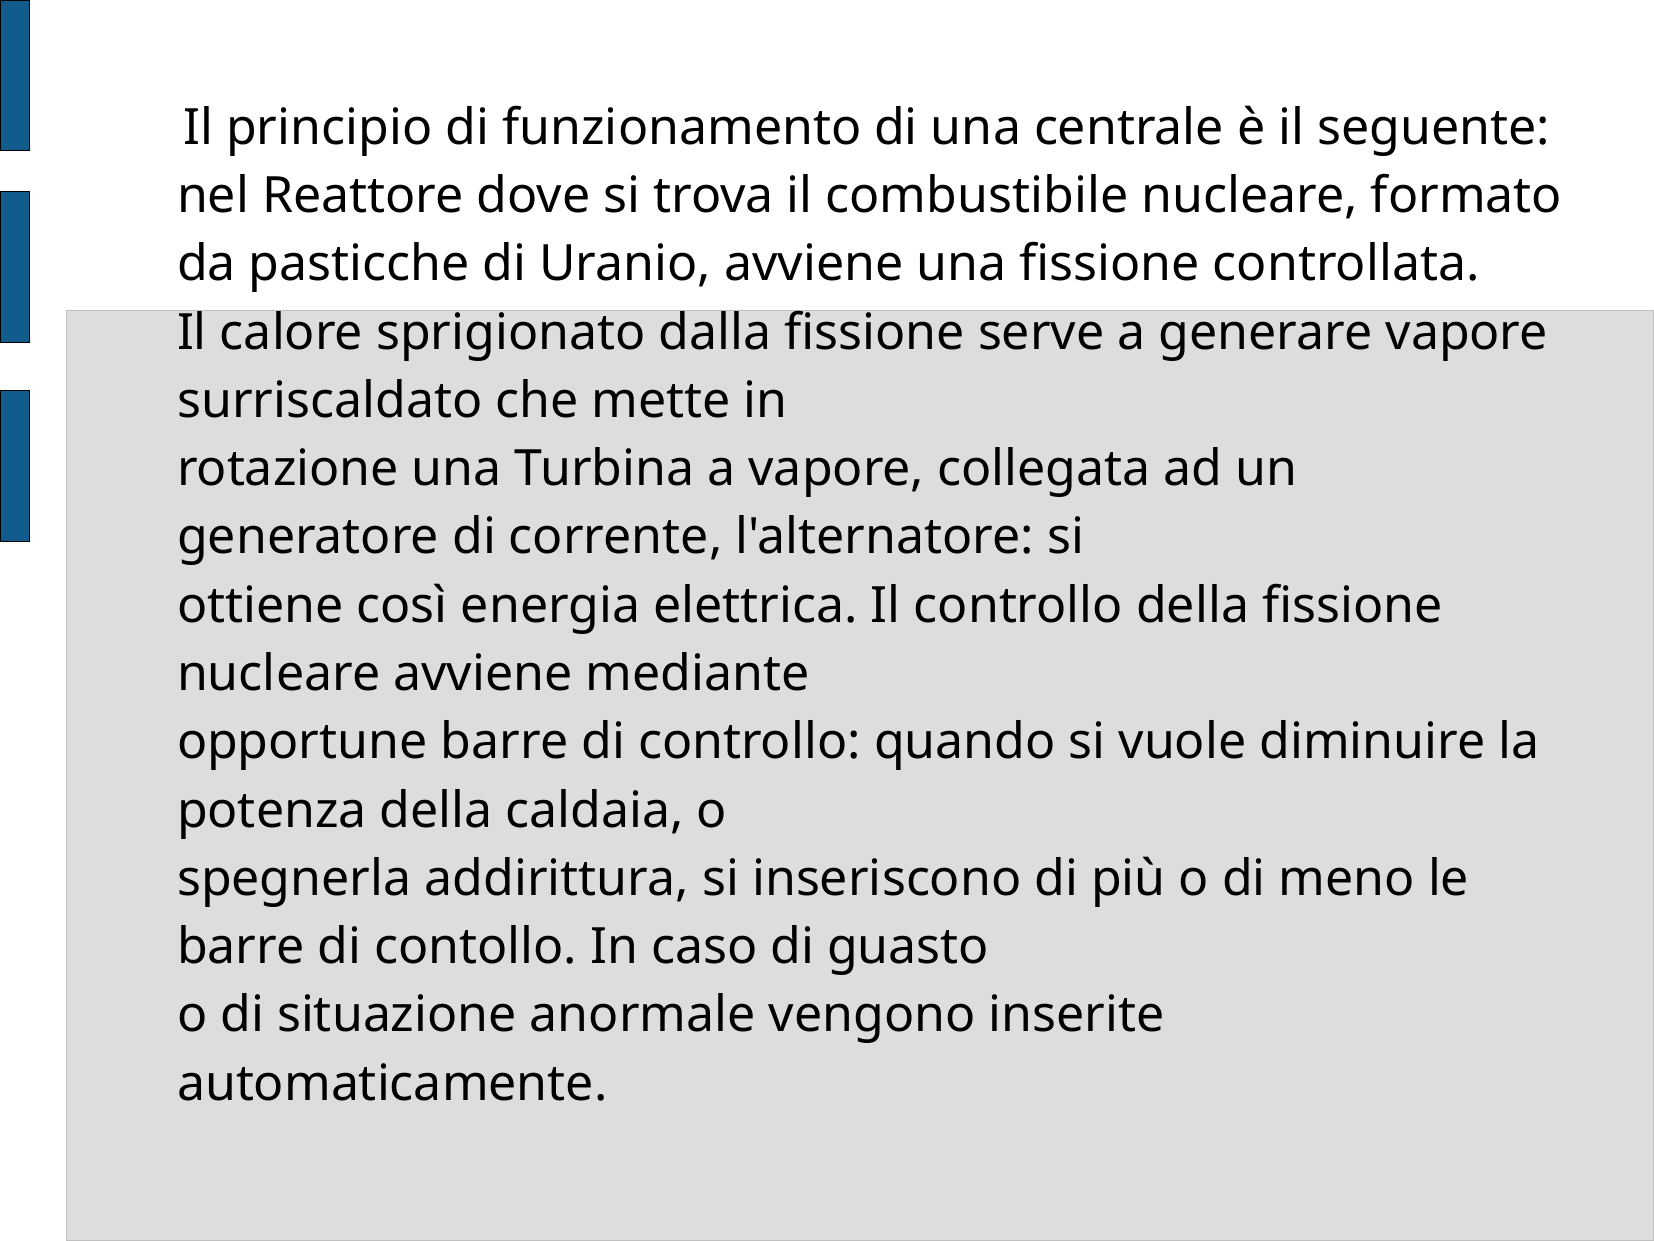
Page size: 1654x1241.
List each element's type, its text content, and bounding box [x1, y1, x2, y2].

subtitle Il principio di funzionamento di una centrale è il seguente: nel Reattore dove si trova il combustibile nucleare, formato da pasticche di Uranio, avviene una fissione controllata. Il calore sprigionato dalla fissione serve a generare vapore surriscaldato che mette in rotazione una Turbina a vapore, collegata ad un generatore di corrente, l'alternatore: si ottiene così energia elettrica. Il controllo della fissione nucleare avviene mediante opportune barre di controllo: quando si vuole diminuire la potenza della caldaia, o spegnerla addirittura, si inseriscono di più o di meno le barre di contollo. In caso di guasto o di situazione anormale vengono inserite automaticamente. [177, 0, 1565, 1241]
